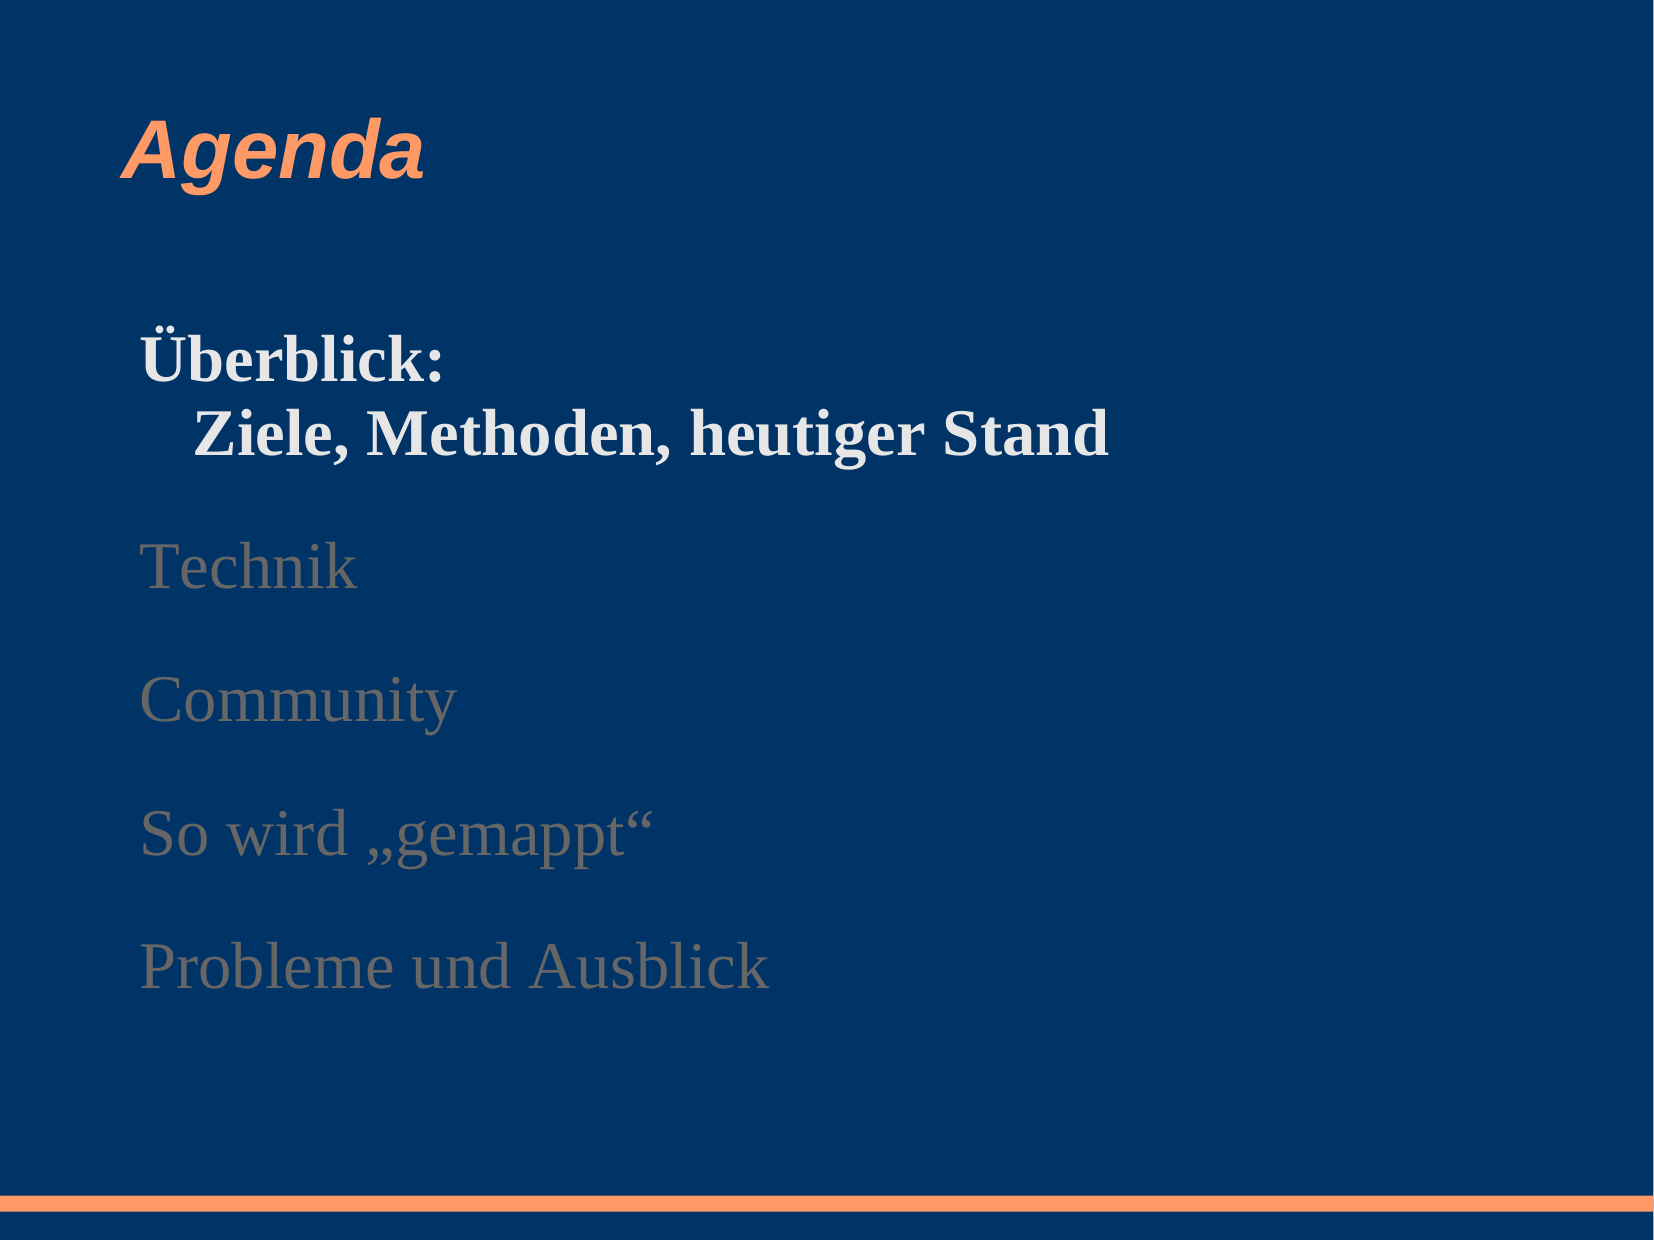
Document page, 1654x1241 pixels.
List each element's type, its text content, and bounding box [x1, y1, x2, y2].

list Überblick: Ziele, Methoden, heutiger Stand Technik Community So wird „gemappt“ Probleme und Ausblick [121, 322, 1561, 1025]
title Agenda [121, 53, 1534, 247]
